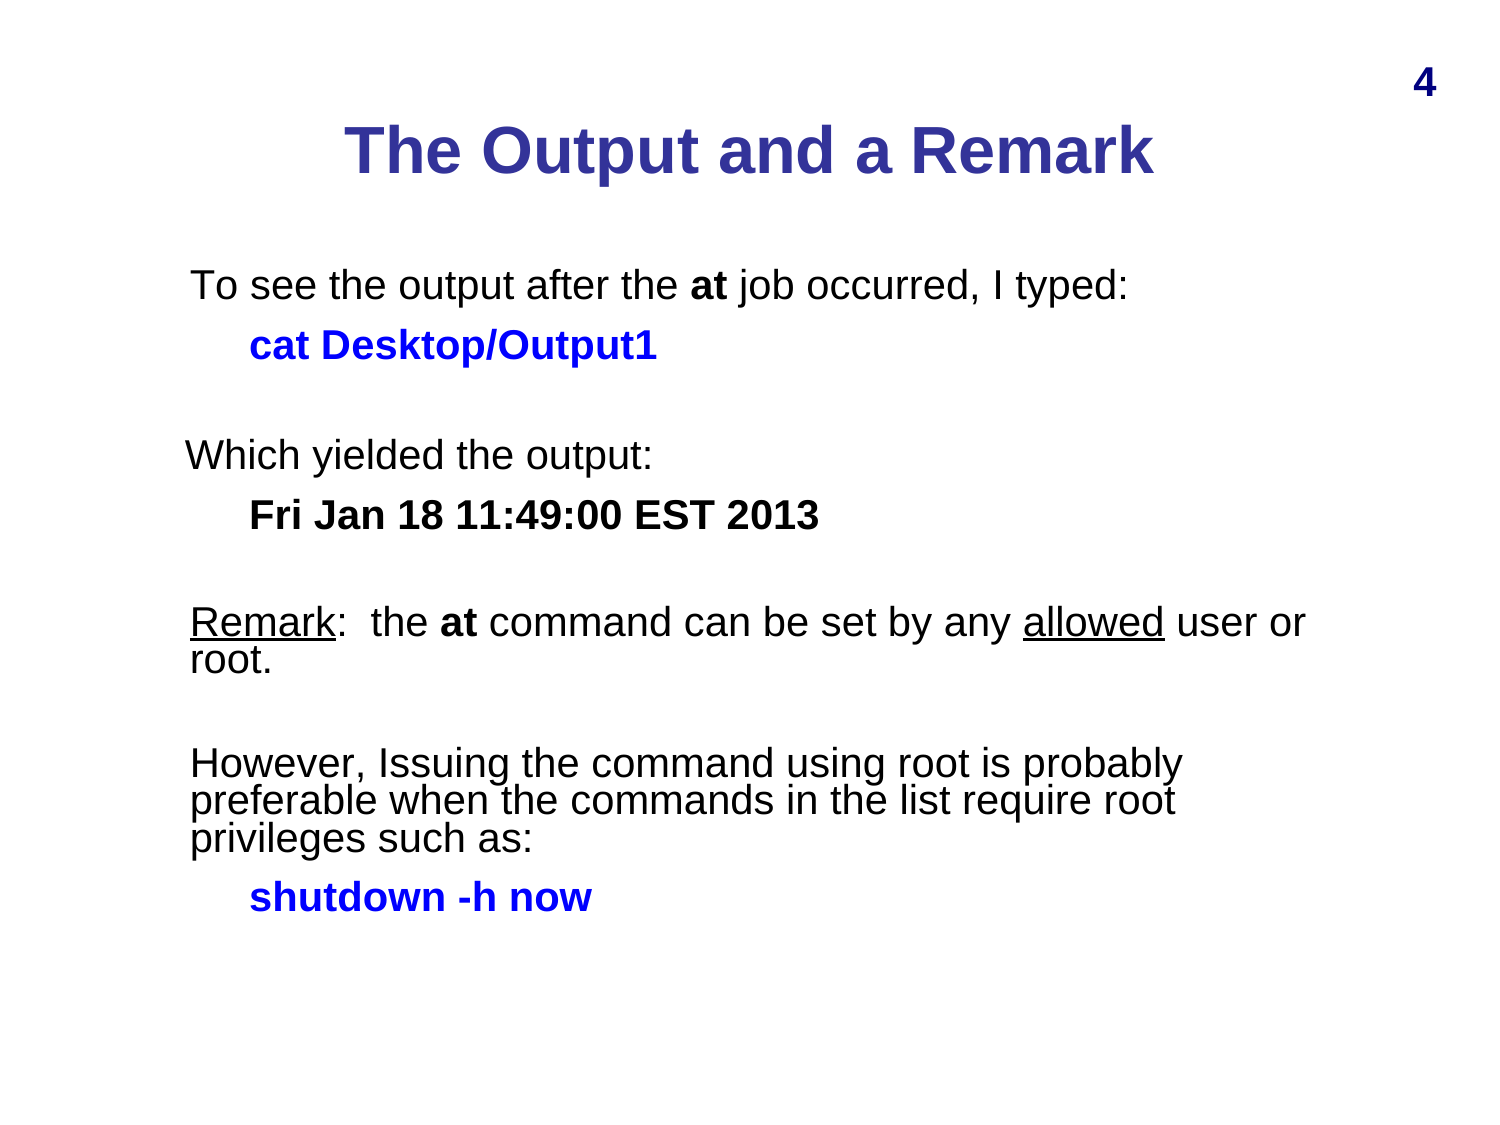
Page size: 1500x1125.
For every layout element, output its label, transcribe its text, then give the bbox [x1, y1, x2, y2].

list Remark: the at command can be set by any allowed user or root. However, Issuing the command using root is probably preferable when the commands in the list require root privileges such as: shutdown -h now [112, 598, 1351, 938]
text_box 4 [1387, 47, 1463, 113]
title The Output and a Remark [75, 104, 1426, 196]
list To see the output after the at job occurred, I typed: cat Desktop/Output1 Which yielded the output: Fri Jan 18 11:49:00 EST 2013 [112, 262, 1351, 555]
